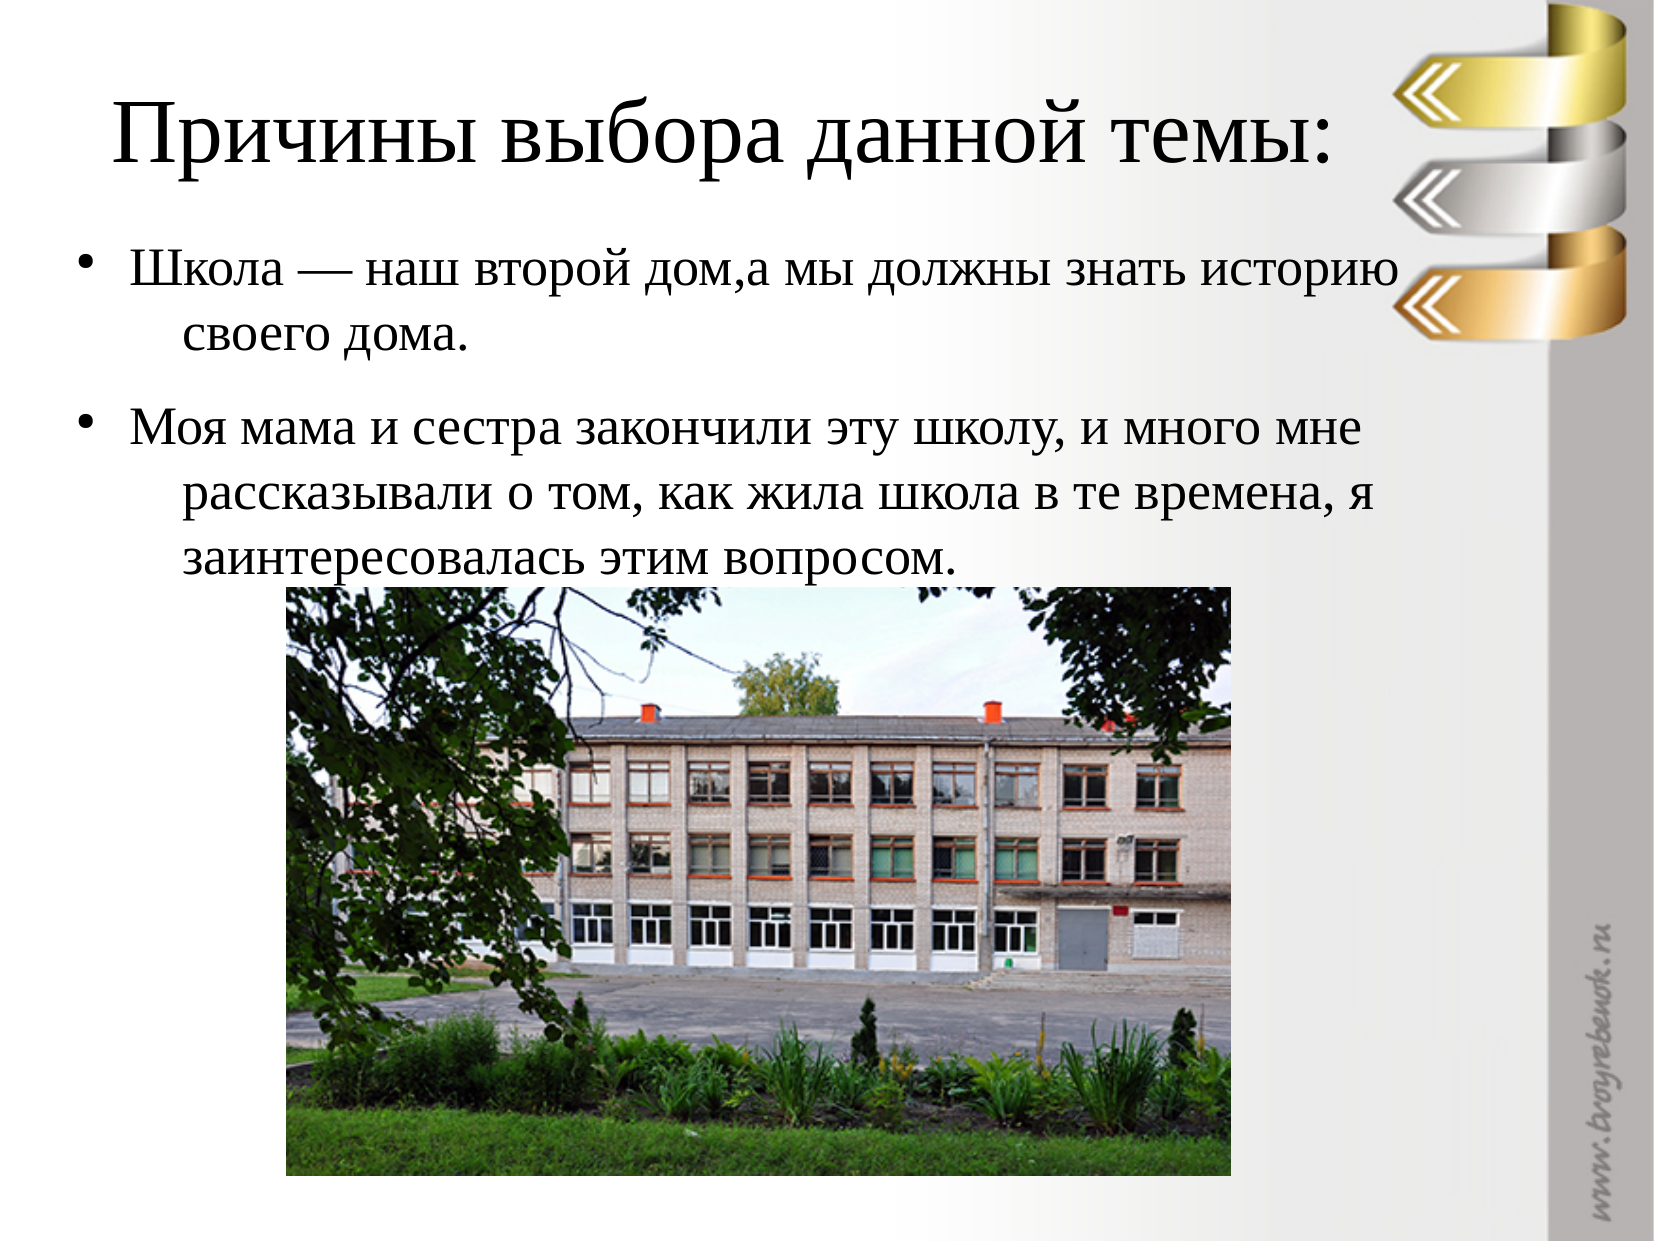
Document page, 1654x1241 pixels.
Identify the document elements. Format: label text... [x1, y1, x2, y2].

list Школа — наш второй дом,а мы должны знать историю своего дома. Моя мама и сестра закончили эту школу, и много мне рассказывали о том, как жила школа в те времена, я заинтересовалась этим вопросом. [40, 230, 1529, 1050]
picture [286, 587, 1231, 1176]
title Причины выбора данной темы: [0, 29, 1487, 222]
